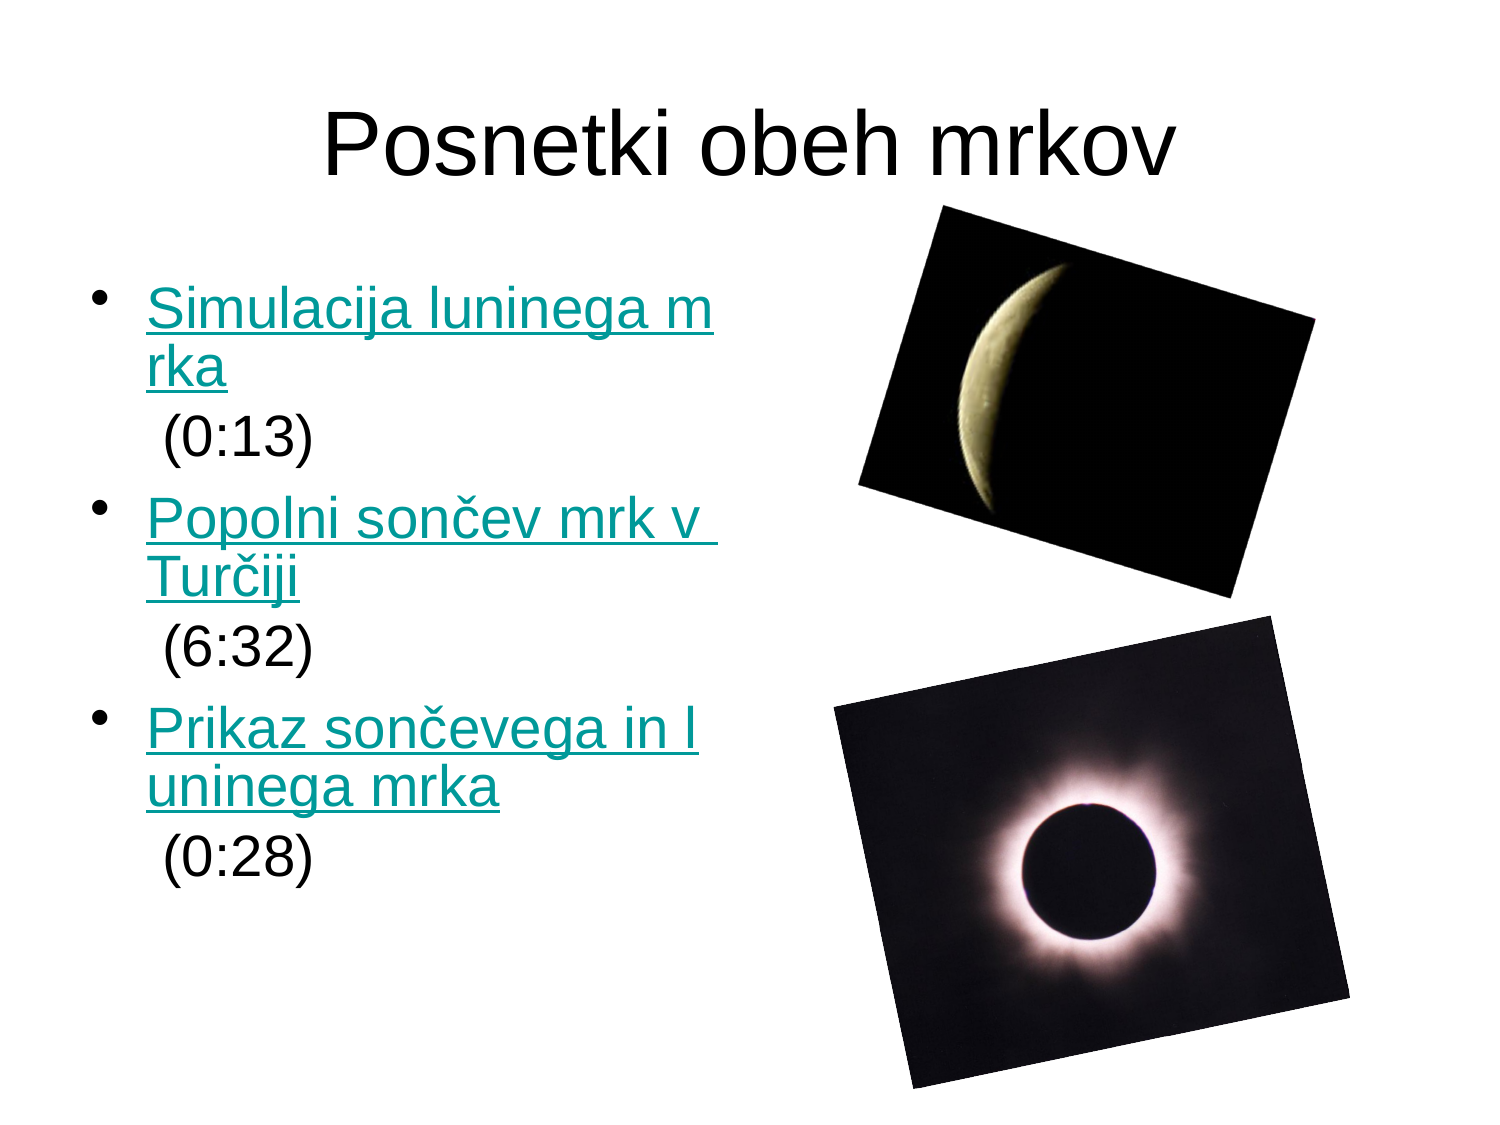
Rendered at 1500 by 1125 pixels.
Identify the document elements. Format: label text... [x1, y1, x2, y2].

list Simulacija luninega mrka (0:13) Popolni sončev mrk v Turčiji (6:32) Prikaz sončevega in luninega mrka (0:28) [75, 262, 738, 1005]
picture [857, 204, 1316, 599]
picture [833, 615, 1350, 1089]
title Posnetki obeh mrkov [75, 45, 1425, 233]
